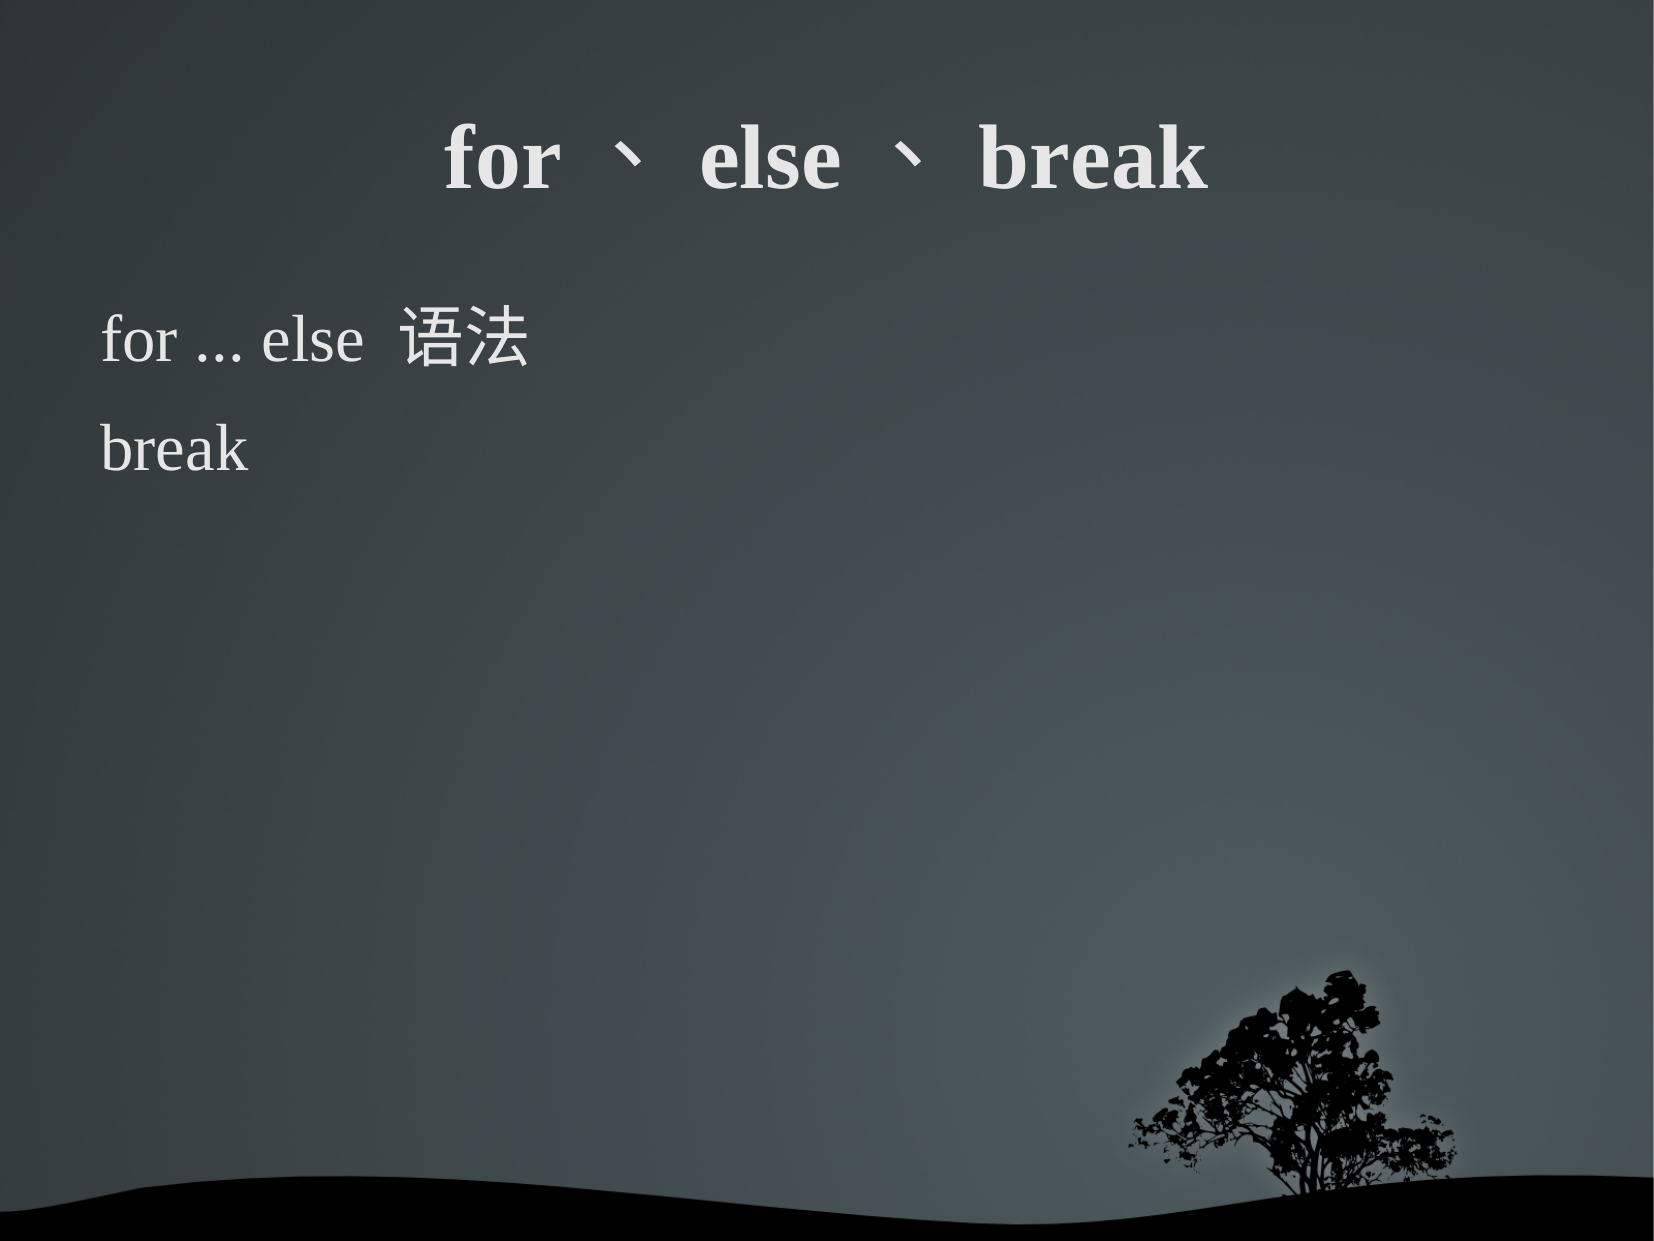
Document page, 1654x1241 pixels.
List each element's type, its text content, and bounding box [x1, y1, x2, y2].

title for、else、break [82, 49, 1571, 257]
list for ... else 语法 break [82, 290, 1571, 1109]
picture [0, 0, 1654, 1241]
